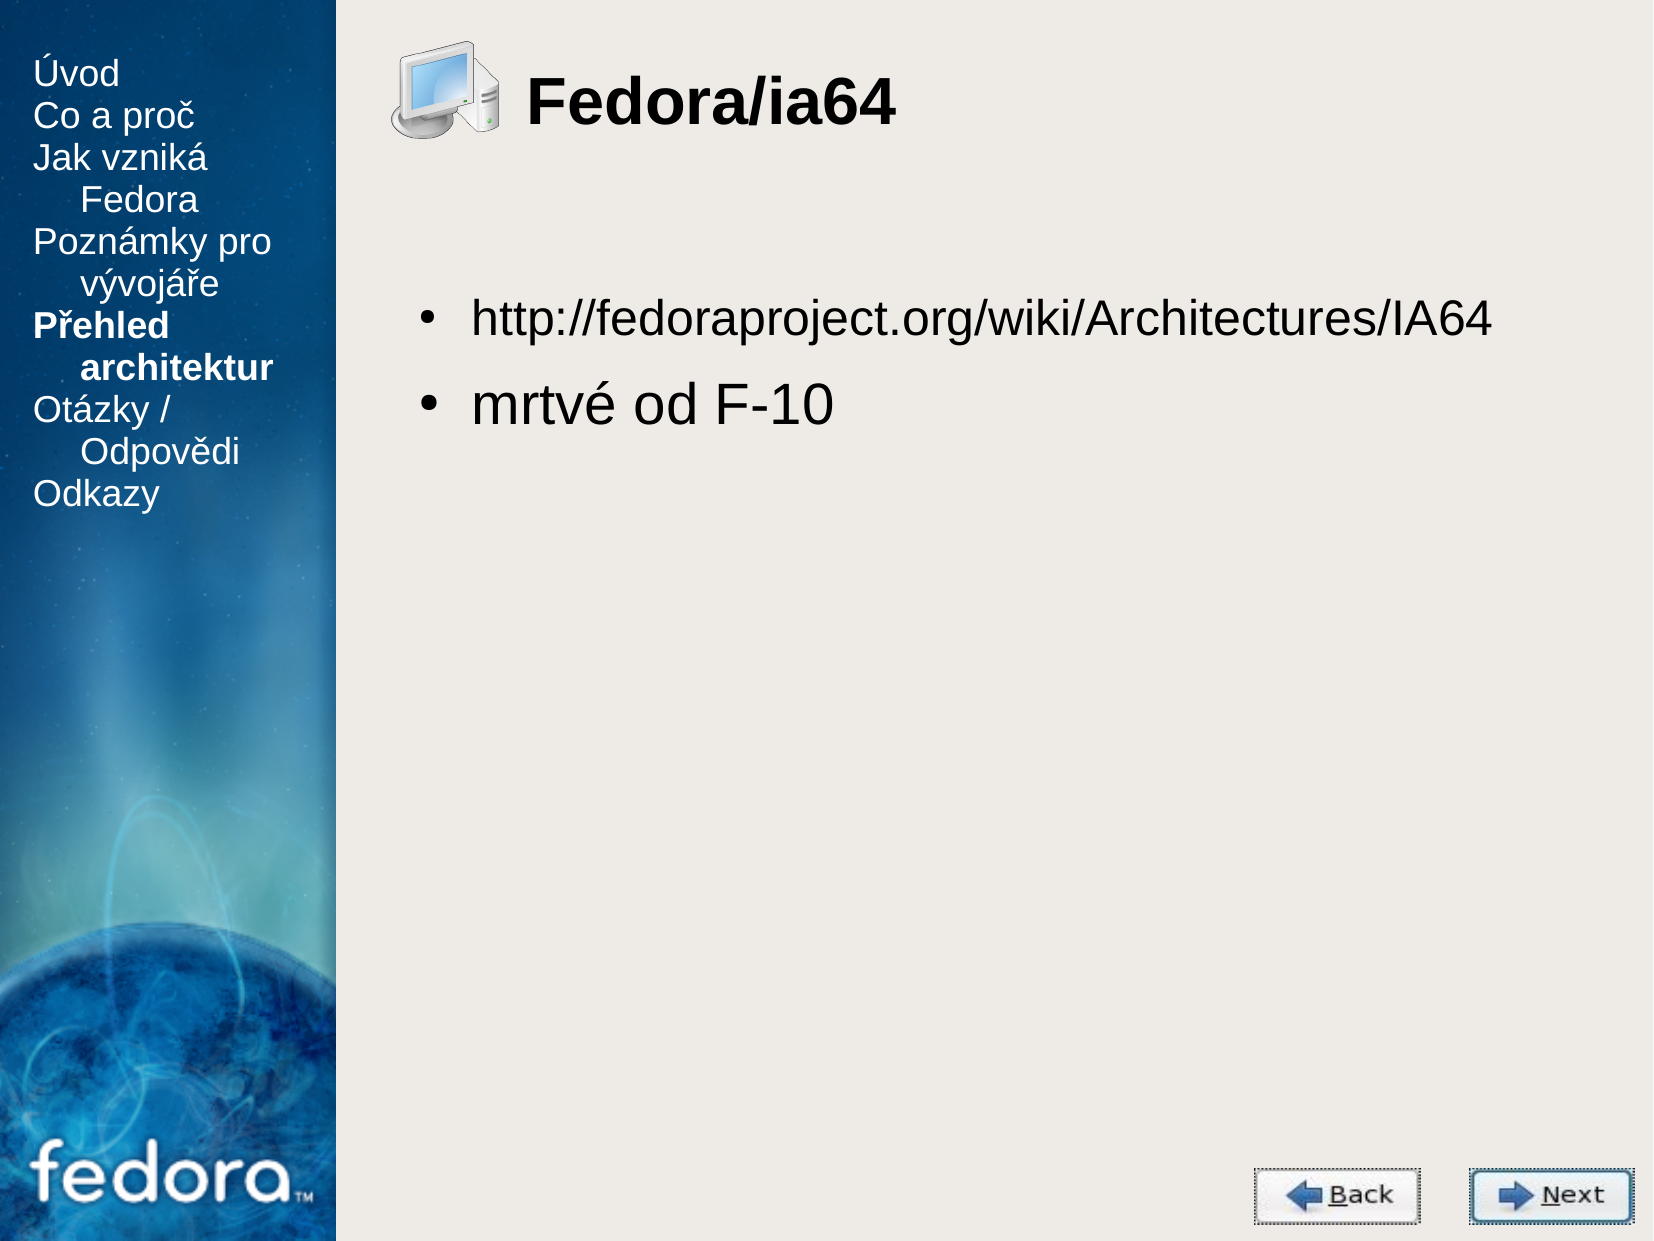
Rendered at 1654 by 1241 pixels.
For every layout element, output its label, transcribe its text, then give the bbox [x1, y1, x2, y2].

picture [0, 0, 1654, 1241]
text_box Fedora/ia64 [511, 56, 1316, 147]
text_box Úvod Co a proč Jak vzniká Fedora Poznámky pro vývojáře Přehled architektur Otázky / Odpovědi Odkazy [18, 45, 327, 523]
list http://fedoraproject.org/wiki/Architectures/IA64 mrtvé od F-10 [400, 290, 1617, 1094]
